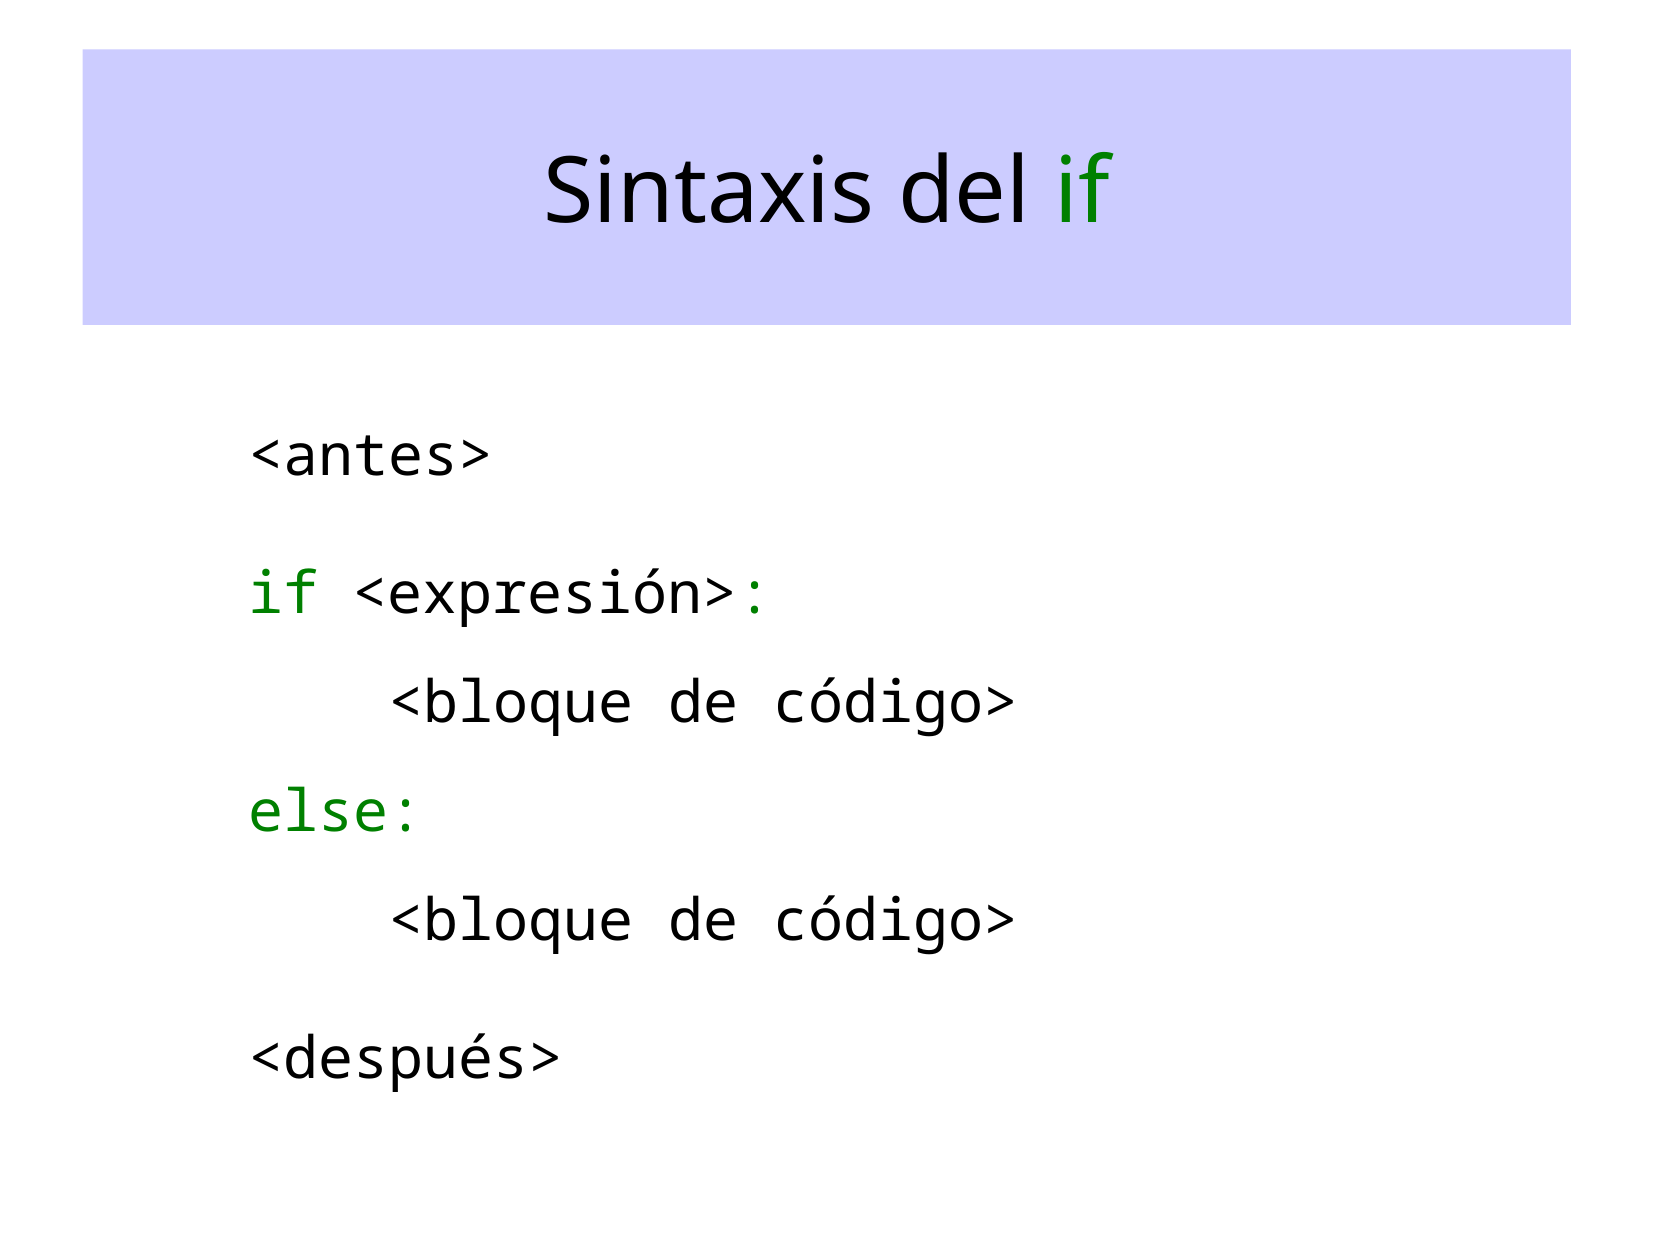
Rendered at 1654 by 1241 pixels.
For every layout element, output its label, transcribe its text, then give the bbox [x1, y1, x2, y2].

title Sintaxis del if [82, 56, 1571, 318]
list <antes> if <expresión>: <bloque de código> else: <bloque de código> <después> [177, 413, 1365, 1123]
